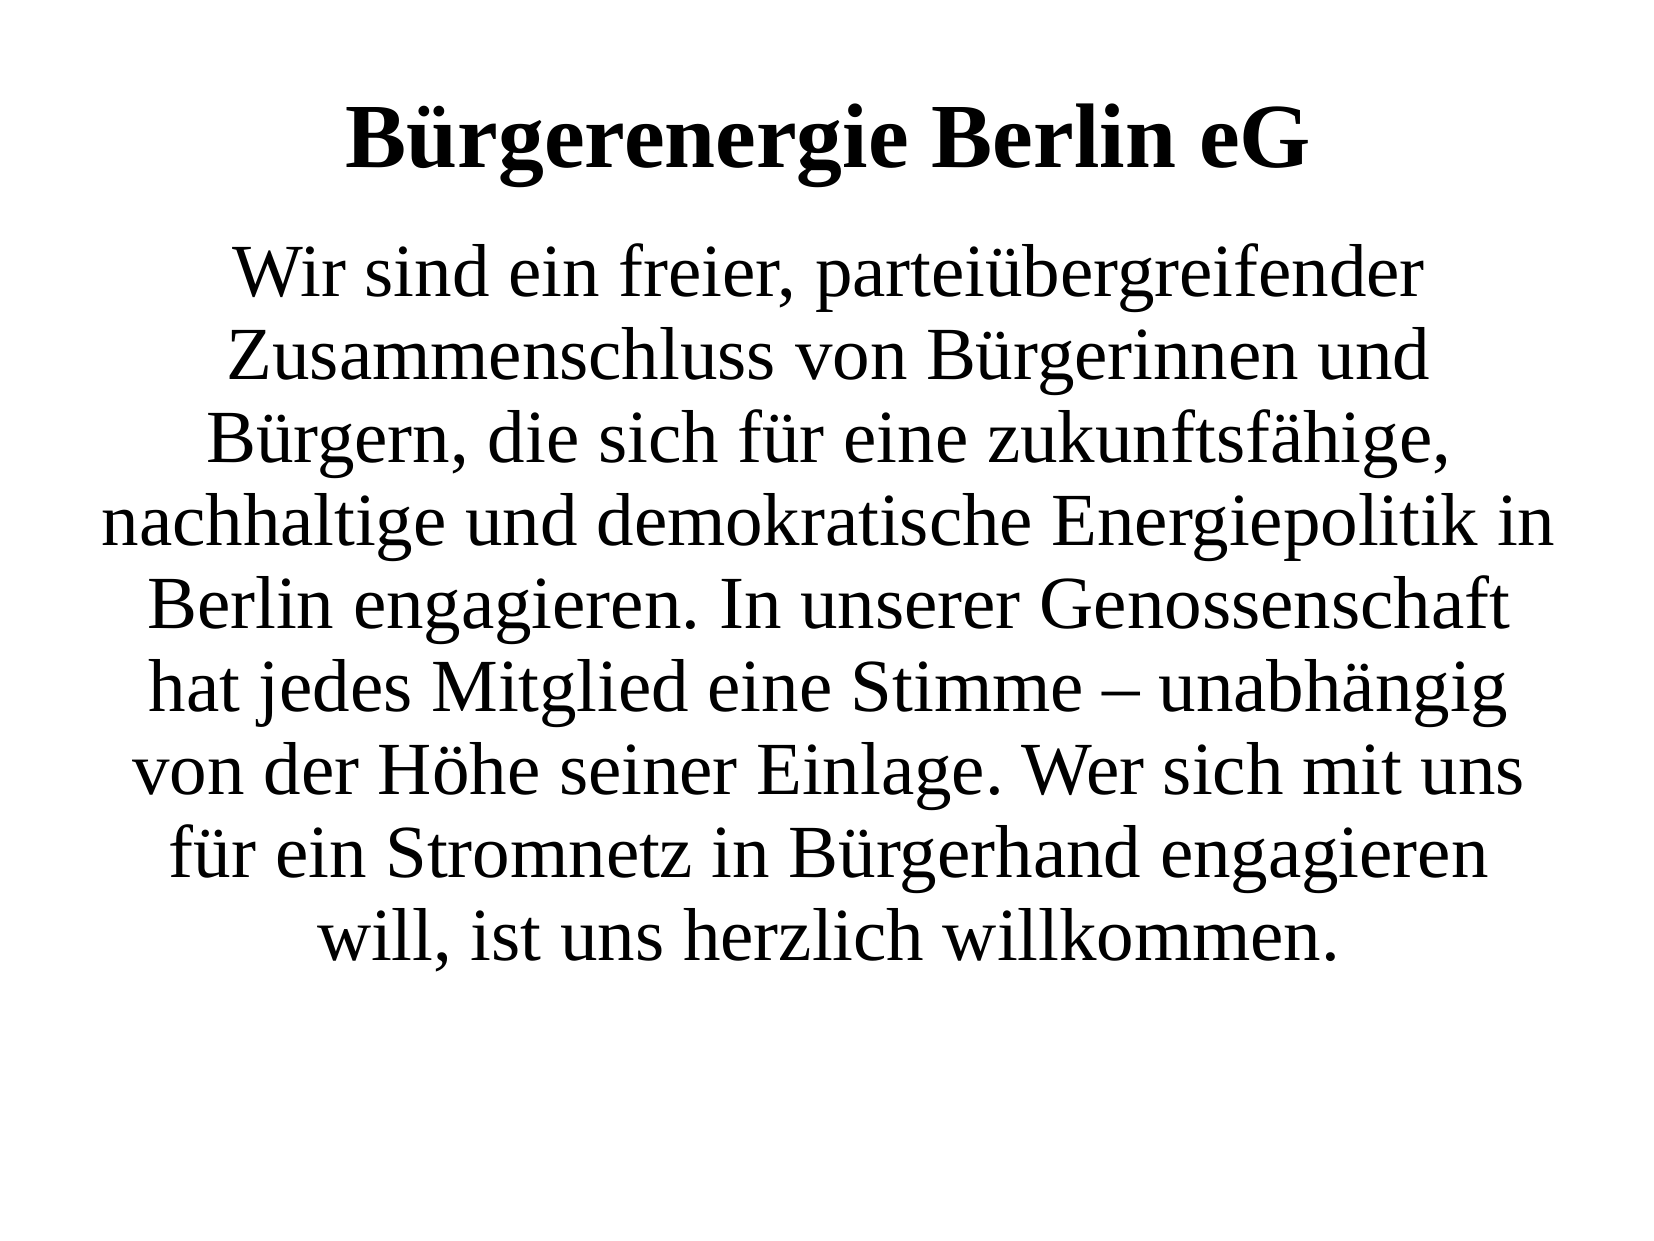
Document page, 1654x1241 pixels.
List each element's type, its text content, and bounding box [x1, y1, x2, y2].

text_box Bürgerenergie Berlin eG Wir sind ein freier, parteiübergreifender Zusammenschluss von Bürgerinnen und Bürgern, die sich für eine zukunftsfähige, nachhaltige und demokratische Energiepolitik in Berlin engagieren. In unserer Genossenschaft hat jedes Mitglied eine Stimme – unabhängig von der Höhe seiner Einlage. Wer sich mit uns für ein Stromnetz in Bürgerhand engagieren will, ist uns herzlich willkommen. [86, 78, 1575, 984]
